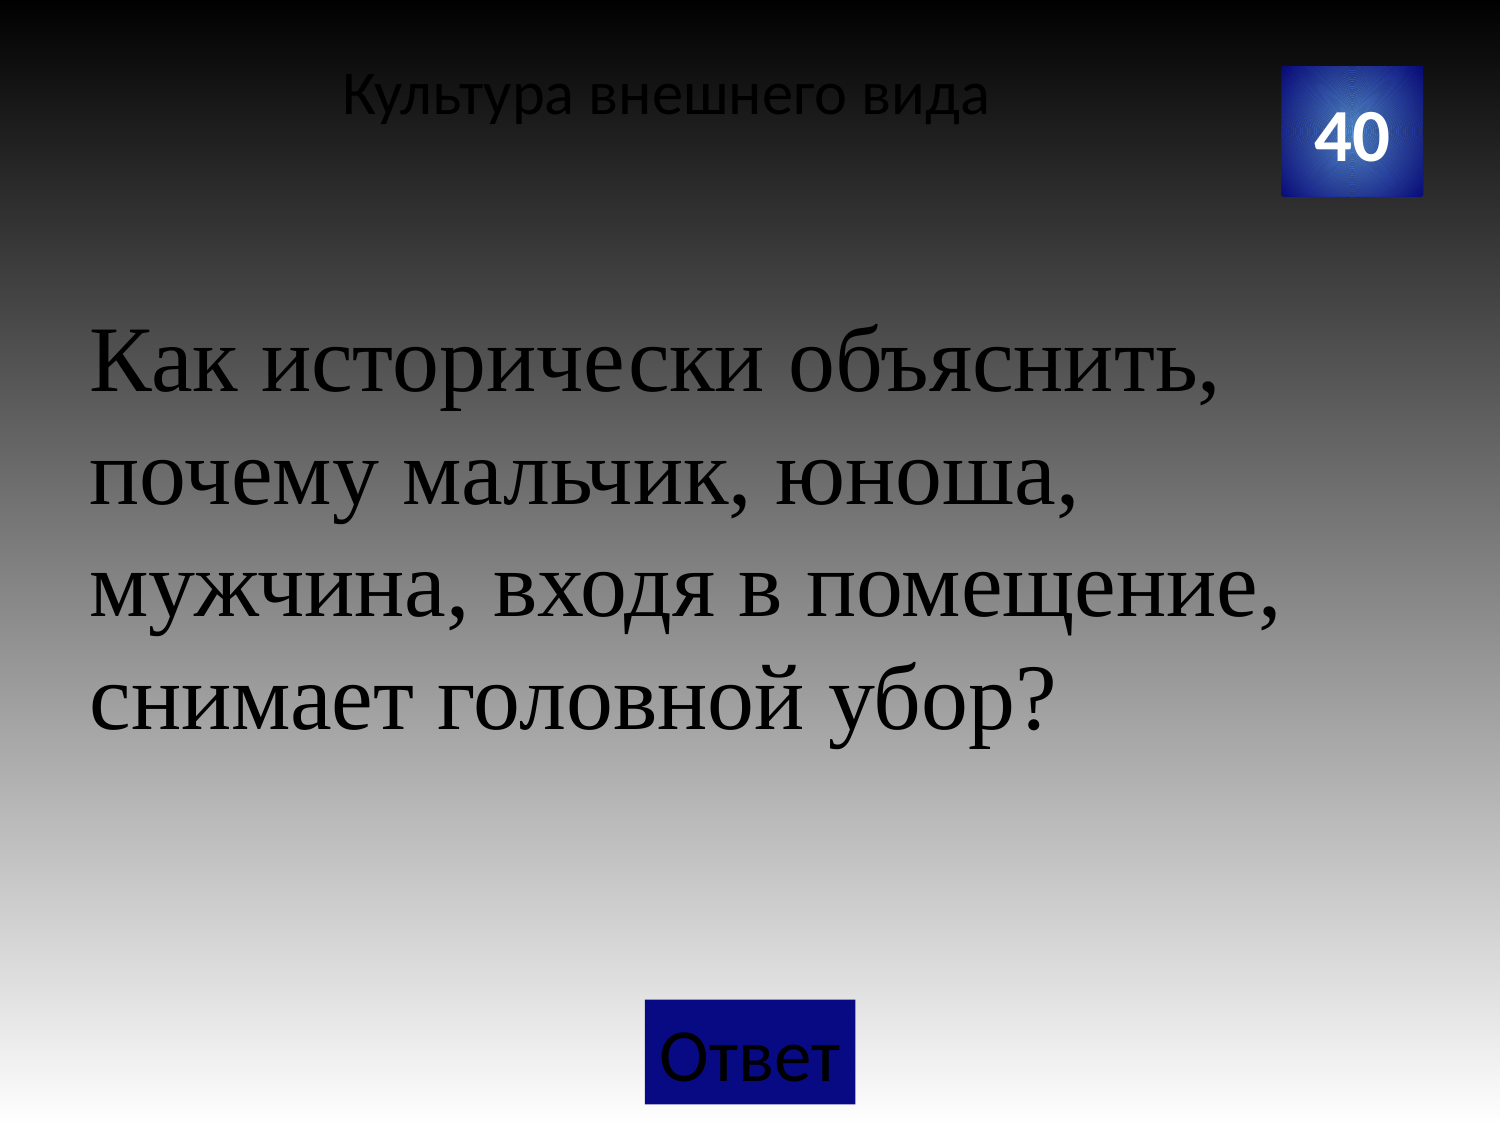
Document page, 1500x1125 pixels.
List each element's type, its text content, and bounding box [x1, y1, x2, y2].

text_box 40 [1281, 66, 1424, 197]
list Как исторически объяснить, почему мальчик, юноша, мужчина, входя в помещение, снимает головной убор? [75, 290, 1425, 1000]
title Культура внешнего вида [75, 45, 1258, 233]
